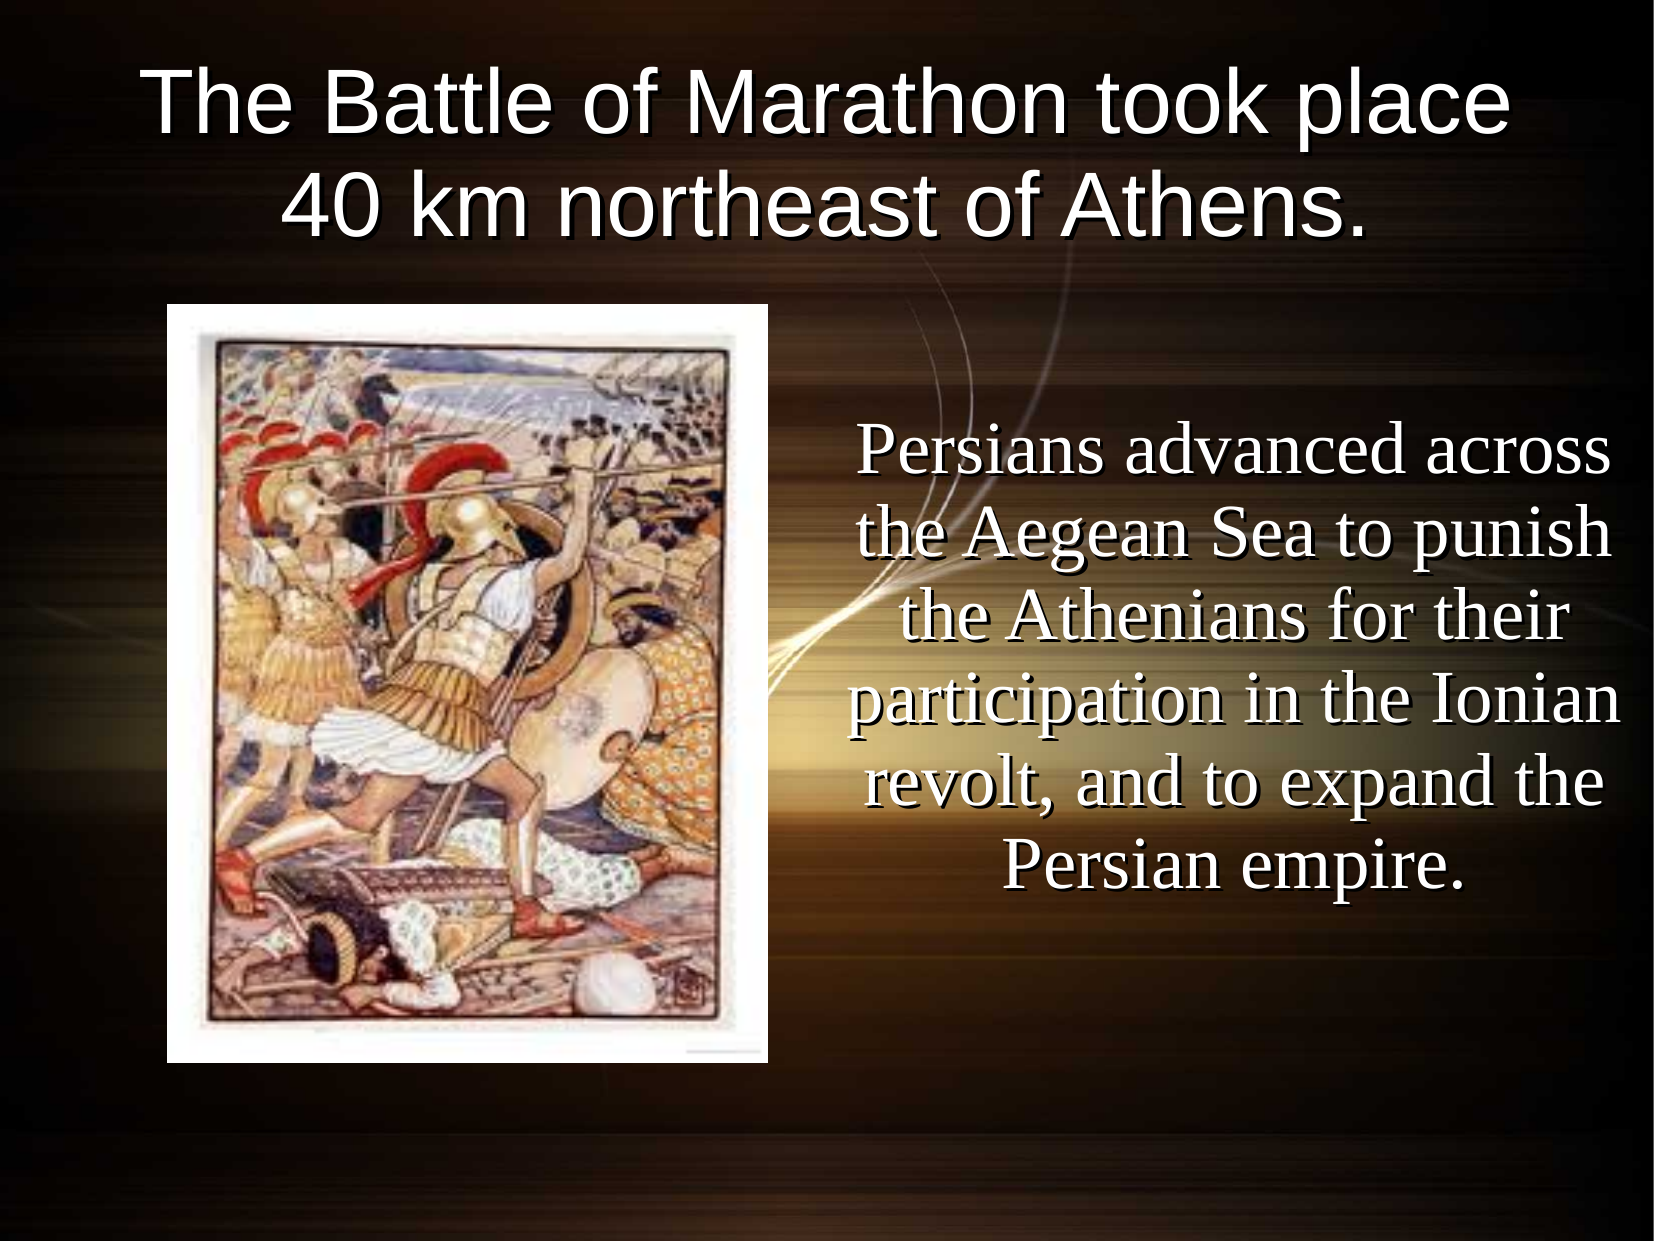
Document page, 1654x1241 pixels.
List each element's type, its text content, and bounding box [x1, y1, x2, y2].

list Persians advanced across the Aegean Sea to punish the Athenians for their participation in the Ionian revolt, and to expand the Persian empire. [845, 406, 1625, 1211]
title The Battle of Marathon took place 40 km northeast of Athens. [82, 50, 1571, 256]
picture [0, 0, 1654, 1241]
